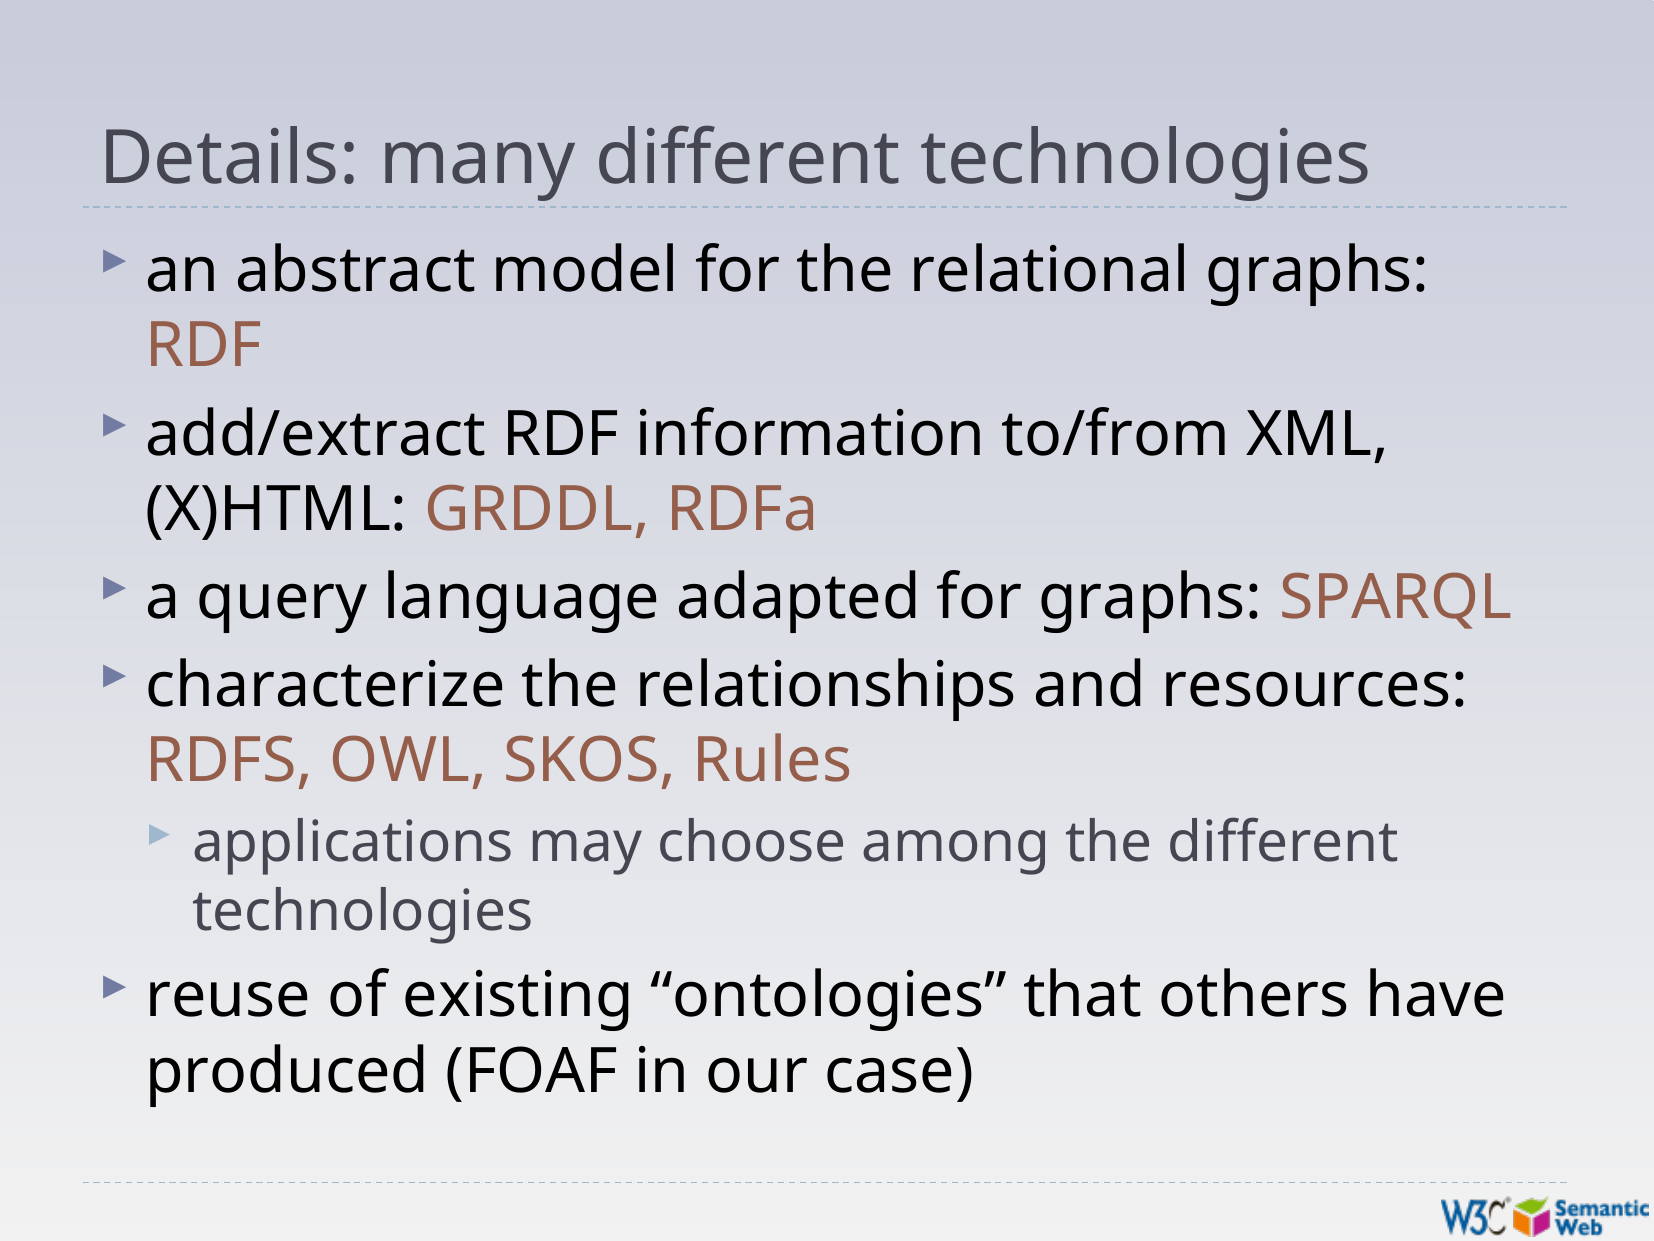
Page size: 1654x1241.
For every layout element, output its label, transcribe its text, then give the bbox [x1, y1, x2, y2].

title Details: many different technologies [82, 27, 1572, 207]
list an abstract model for the relational graphs: RDF add/extract RDF information to/from XML, (X)HTML: GRDDL, RDFa a query language adapted for graphs: SPARQL characterize the relationships and resources: RDFS, OWL, SKOS, Rules applications may choose among the different technologies reuse of existing “ontologies” that others have produced (FOAF in our case) [82, 220, 1572, 1114]
picture [1441, 1195, 1649, 1237]
